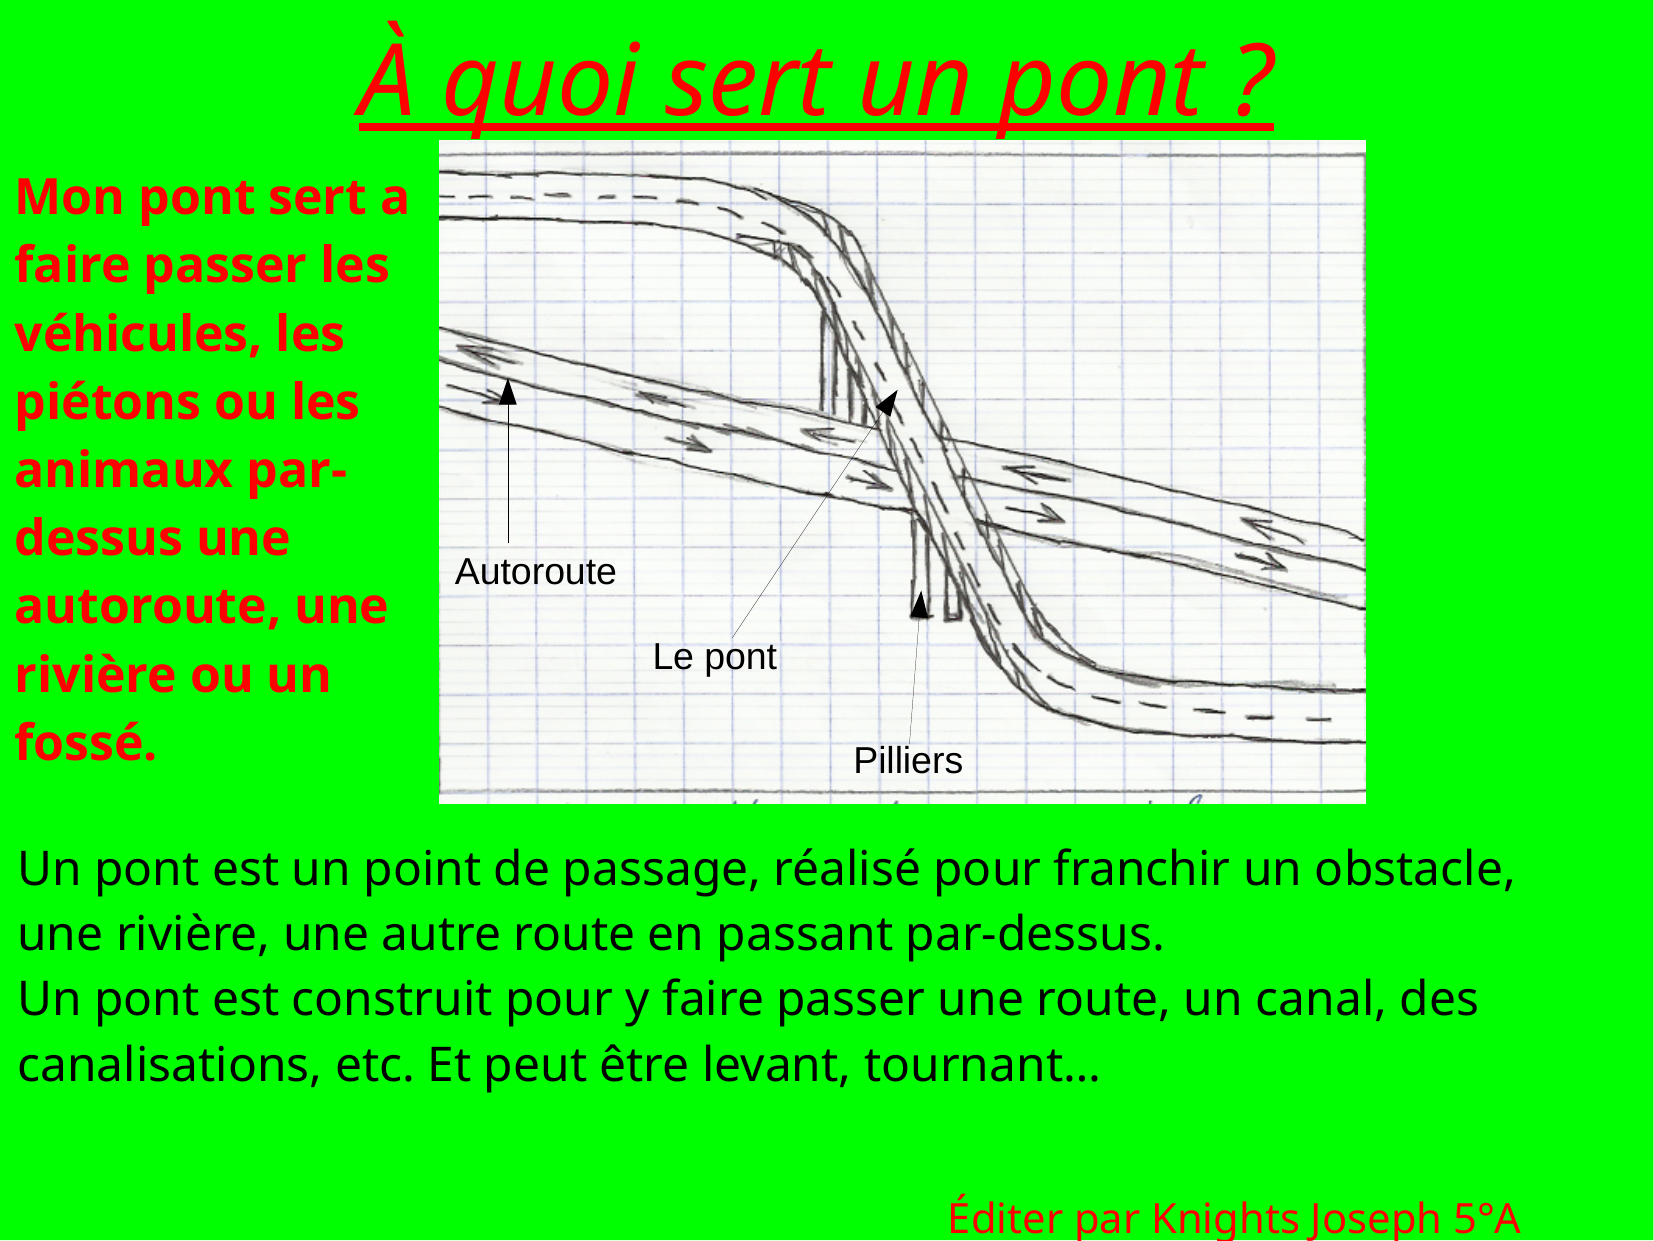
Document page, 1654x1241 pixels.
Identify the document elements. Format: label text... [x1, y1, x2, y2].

text_box Autoroute [439, 543, 638, 601]
picture [439, 140, 1366, 804]
text_box Le pont [637, 628, 827, 686]
text_box Mon pont sert a faire passer les véhicules, les piétons ou les animaux par-dessus une autoroute, une rivière ou un fossé. [0, 153, 440, 815]
text_box À quoi sert un pont ? [211, 1, 1423, 282]
text_box Éditer par Knights Joseph 5°A [933, 1181, 1654, 1241]
text_box Pilliers [838, 732, 1016, 790]
text_box [0, 0, 1654, 1241]
text_box Un pont est un point de passage, réalisé pour franchir un obstacle, une rivière, une autre route en passant par-dessus. Un pont est construit pour y faire passer une route, un canal, des canalisations, etc. Et peut être levant, tournant… [2, 826, 1595, 1099]
